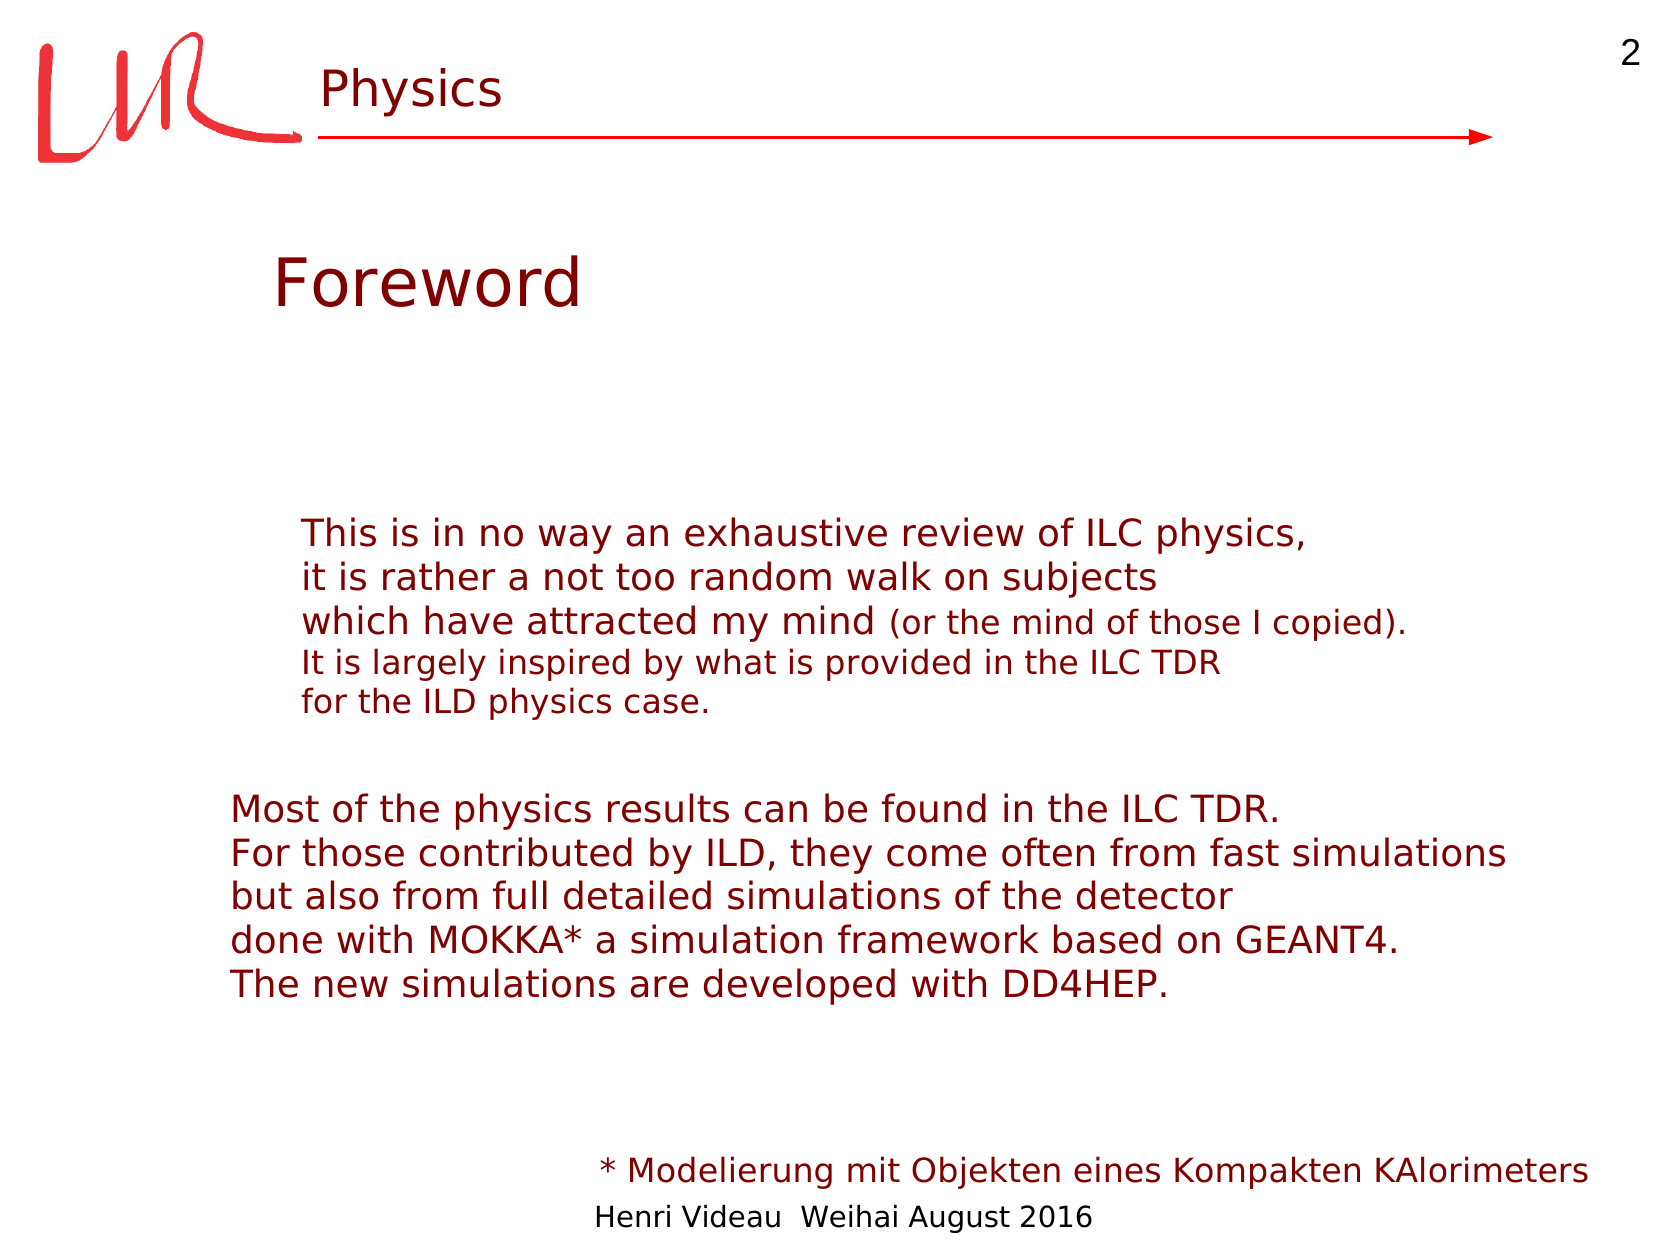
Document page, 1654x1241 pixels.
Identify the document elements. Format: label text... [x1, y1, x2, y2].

picture [38, 32, 302, 163]
text_box Foreword [272, 245, 670, 323]
text_box * Modelierung mit Objekten eines Kompakten KAlorimeters [599, 1151, 1598, 1191]
text_box Most of the physics results can be found in the ILC TDR. For those contributed by ILD, they come often from fast simulations but also from full detailed simulations of the detector done with MOKKA* a simulation framework based on GEANT4. The new simulations are developed with DD4HEP. [230, 786, 1507, 1033]
text_box This is in no way an exhaustive review of ILC physics, it is rather a not too random walk on subjects which have attracted my mind (or the mind of those I copied). It is largely inspired by what is provided in the ILC TDR for the ILD physics case. [301, 511, 1585, 722]
